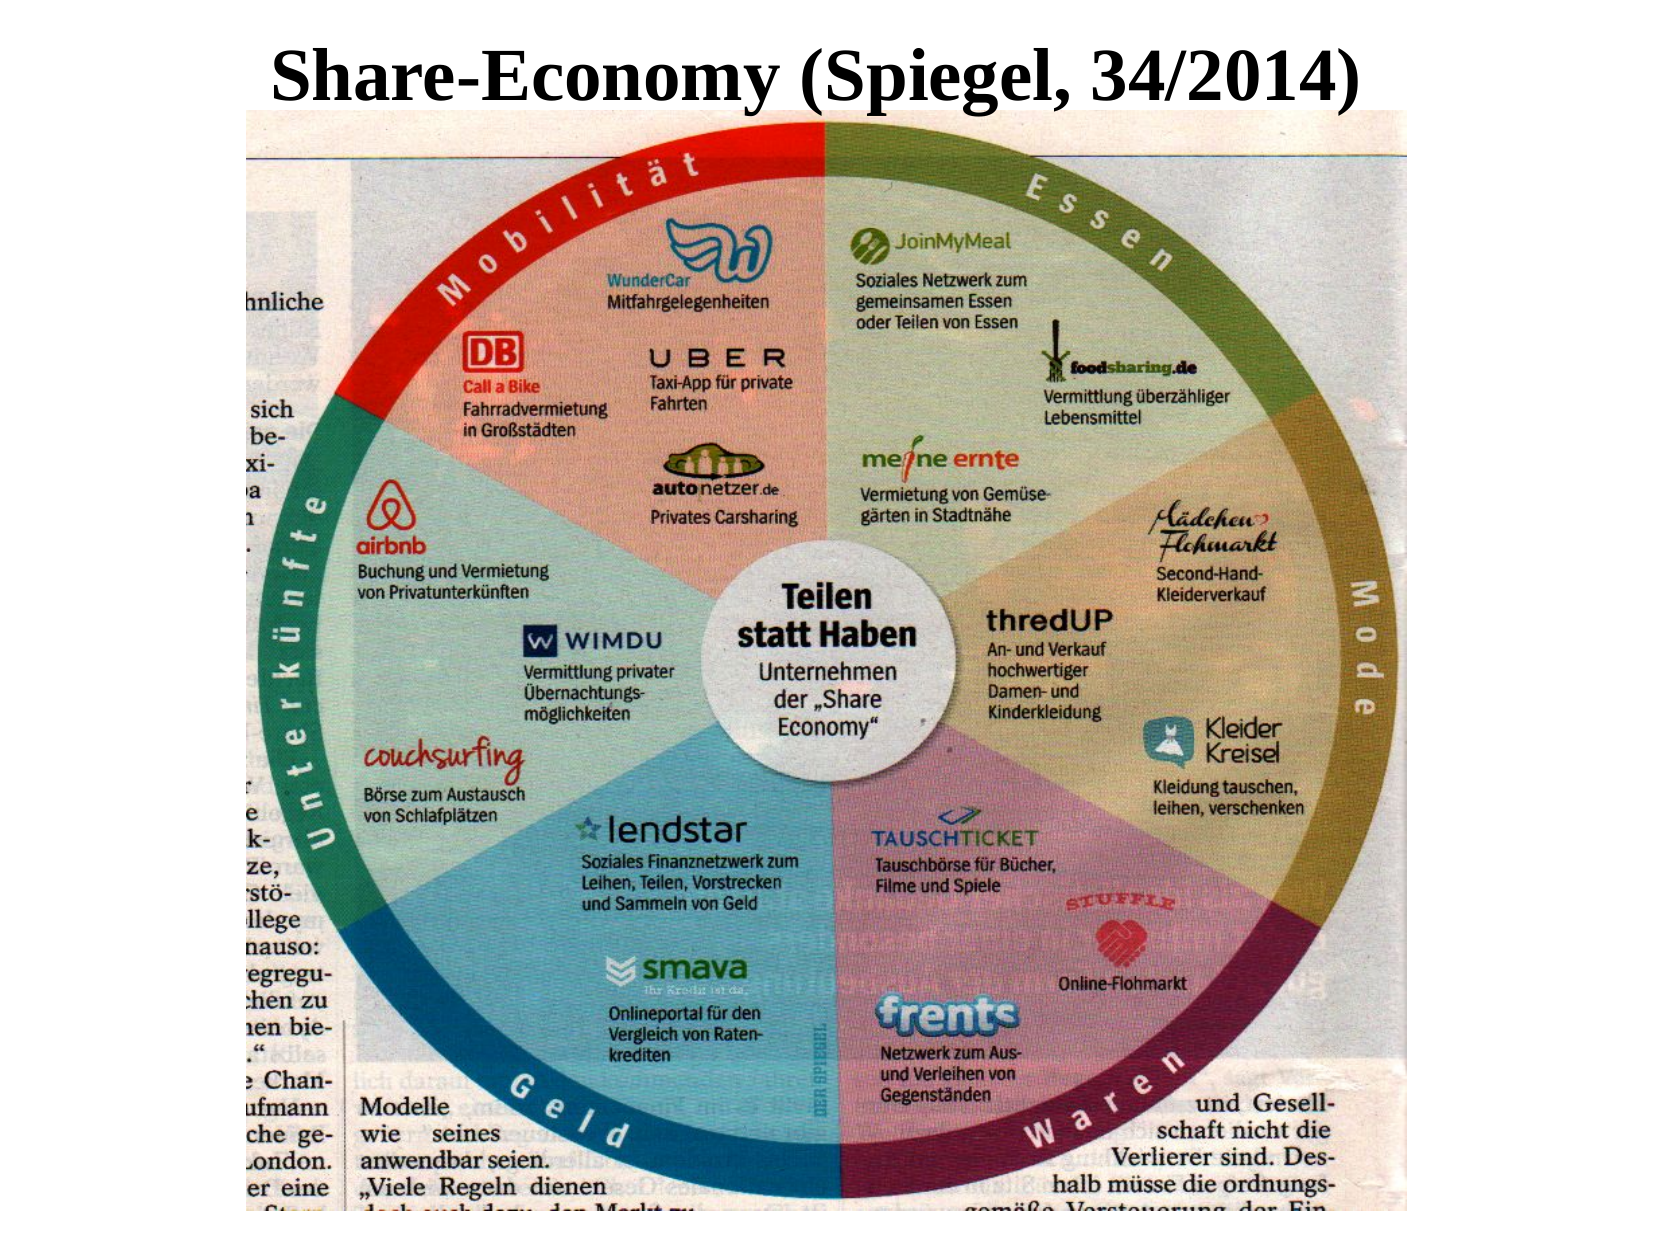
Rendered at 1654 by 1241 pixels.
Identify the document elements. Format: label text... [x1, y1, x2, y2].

text_box Share-Economy (Spiegel, 34/2014) [255, 26, 1399, 125]
picture [246, 110, 1407, 1211]
